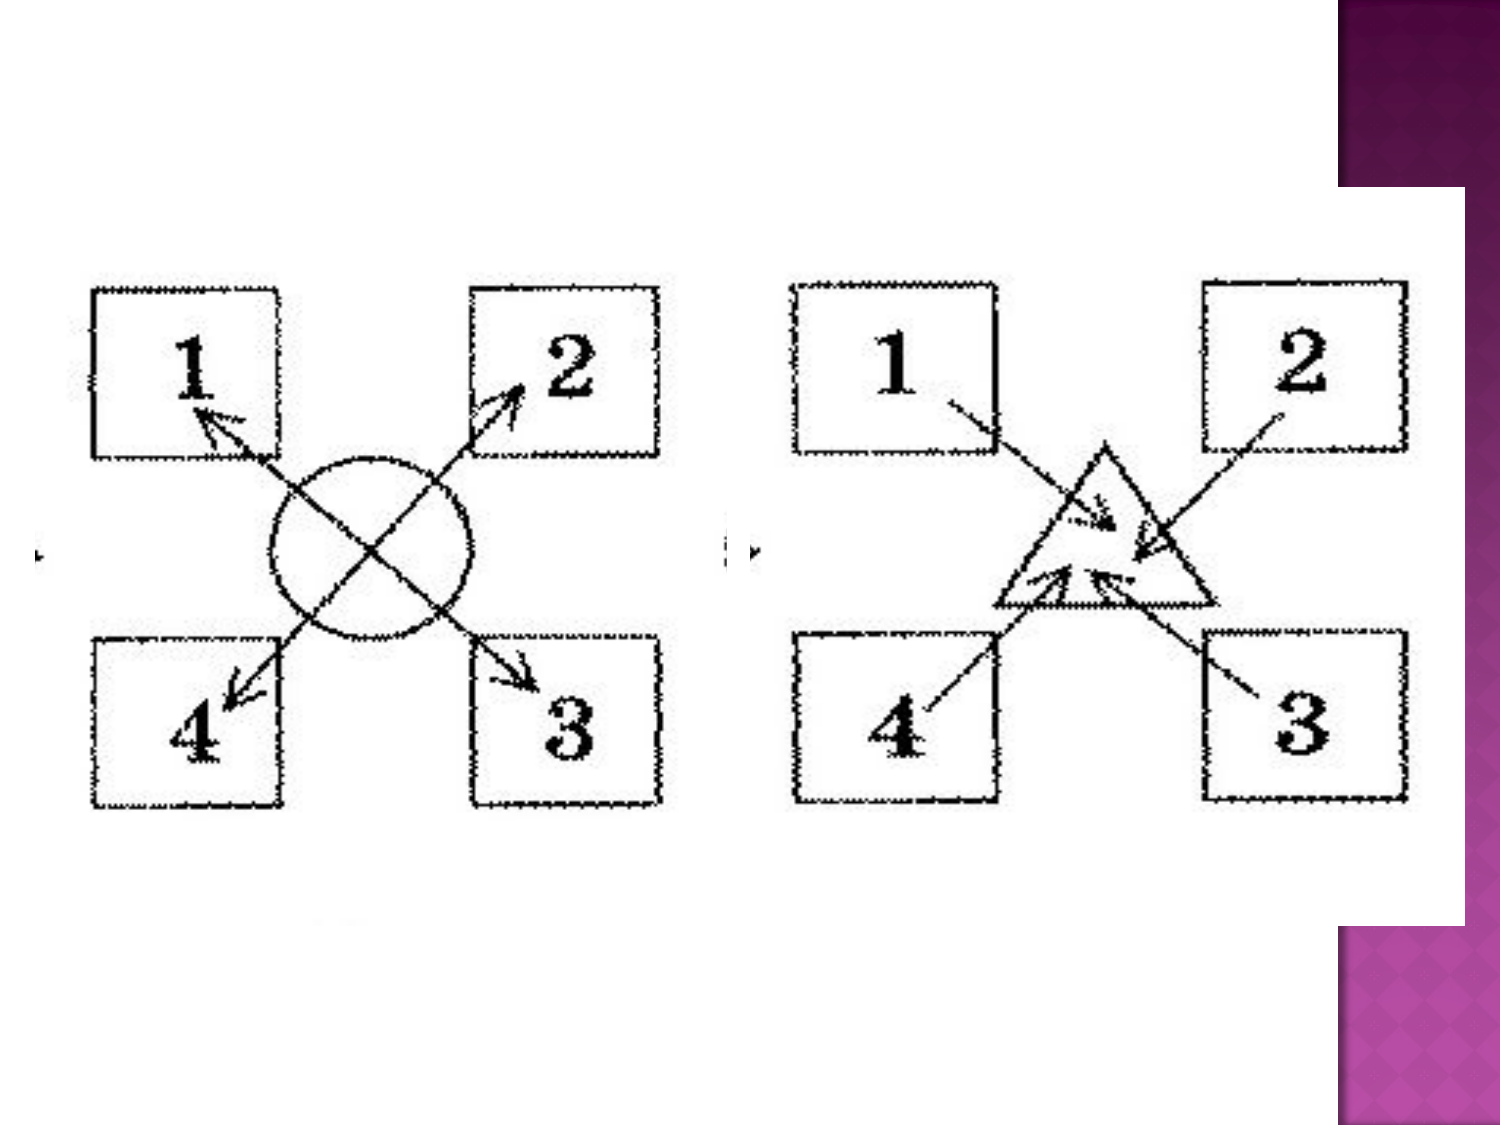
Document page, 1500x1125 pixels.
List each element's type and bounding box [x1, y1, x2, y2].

picture [35, 187, 727, 926]
picture [750, 0, 1500, 1125]
